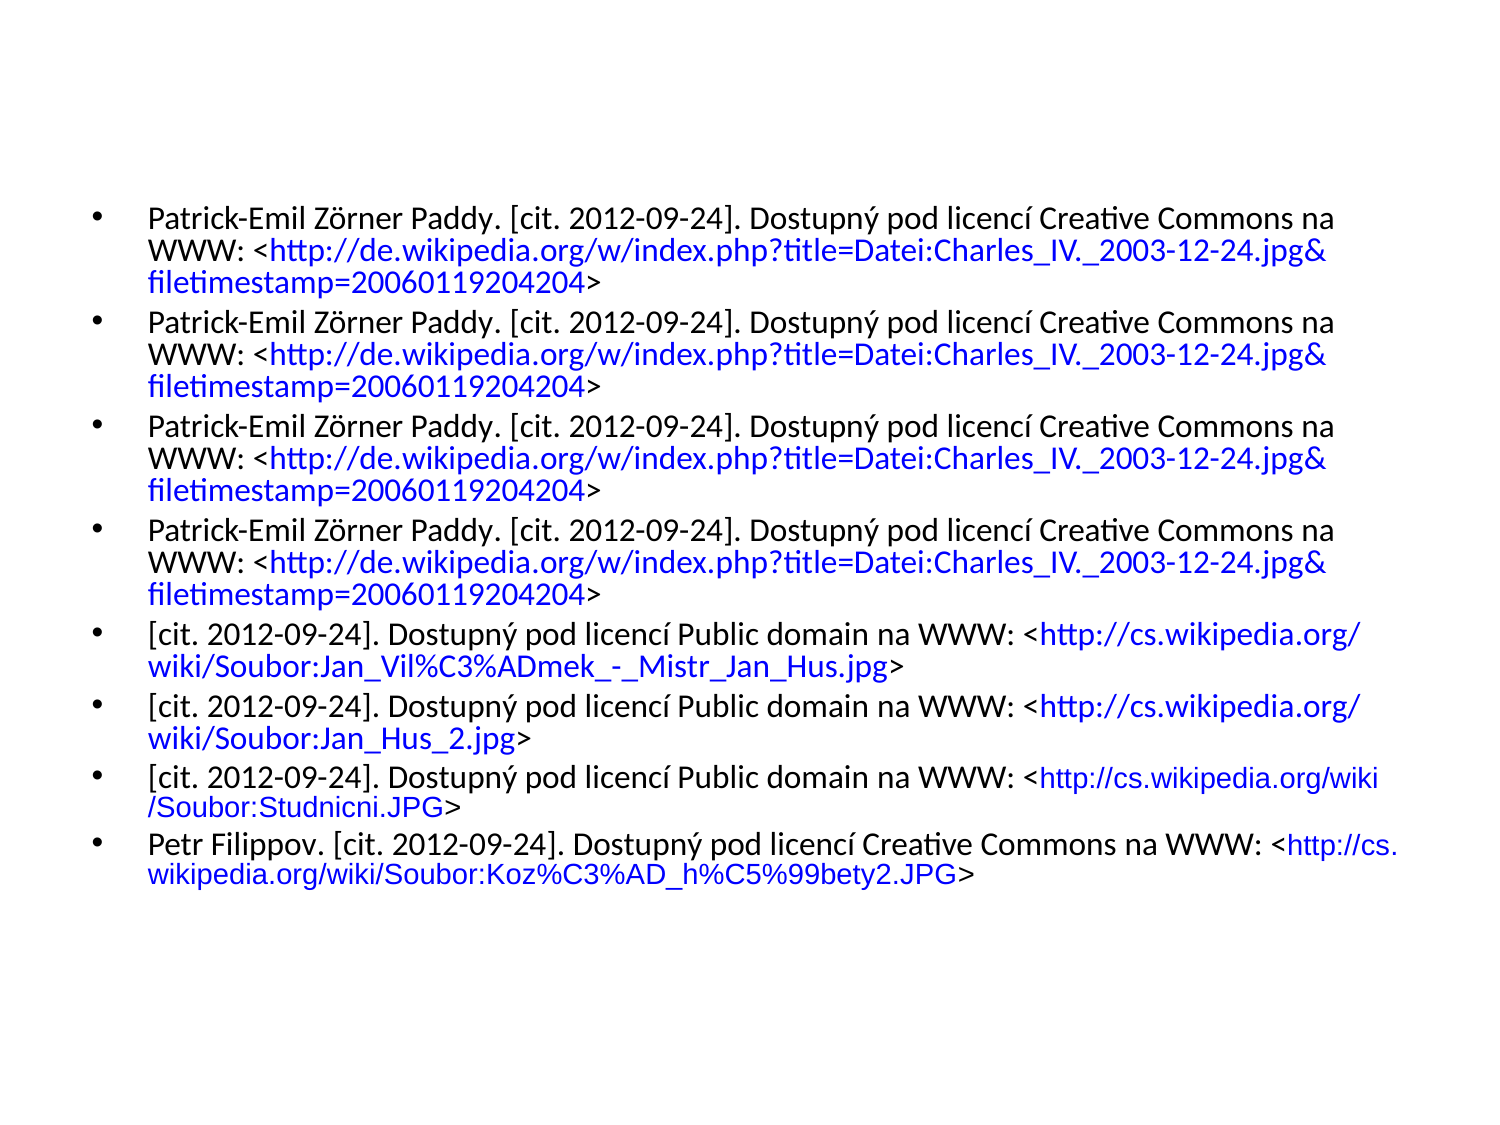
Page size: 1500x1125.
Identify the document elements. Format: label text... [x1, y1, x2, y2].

list Patrick-Emil Zörner Paddy. [cit. 2012-09-24]. Dostupný pod licencí Creative Commons na WWW: <http://de.wikipedia.org/w/index.php?title=Datei:Charles_IV._2003-12-24.jpg&filetimestamp=20060119204204> Patrick-Emil Zörner Paddy. [cit. 2012-09-24]. Dostupný pod licencí Creative Commons na WWW: <http://de.wikipedia.org/w/index.php?title=Datei:Charles_IV._2003-12-24.jpg&filetimestamp=20060119204204> Patrick-Emil Zörner Paddy. [cit. 2012-09-24]. Dostupný pod licencí Creative Commons na WWW: <http://de.wikipedia.org/w/index.php?title=Datei:Charles_IV._2003-12-24.jpg&filetimestamp=20060119204204> Patrick-Emil Zörner Paddy. [cit. 2012-09-24]. Dostupný pod licencí Creative Commons na WWW: <http://de.wikipedia.org/w/index.php?title=Datei:Charles_IV._2003-12-24.jpg&filetimestamp=20060119204204> [cit. 2012-09-24]. Dostupný pod licencí Public domain na WWW: <http://cs.wikipedia.org/wiki/Soubor:Jan_Vil%C3%ADmek_-_Mistr_Jan_Hus.jpg> [cit. 2012-09-24]. Dostupný pod licencí Public domain na WWW: <http://cs.wikipedia.org/wiki/Soubor:Jan_Hus_2.jpg> [cit. 2012-09-24]. Dostupný pod licencí Public domain na WWW: <http://cs.wikipedia.org/wiki/Soubor:Studnicni.JPG> Petr Filippov. [cit. 2012-09-24]. Dostupný pod licencí Creative Commons na WWW: <http://cs.wikipedia.org/wiki/Soubor:Koz%C3%AD_h%C5%99bety2.JPG> [76, 196, 1427, 1010]
